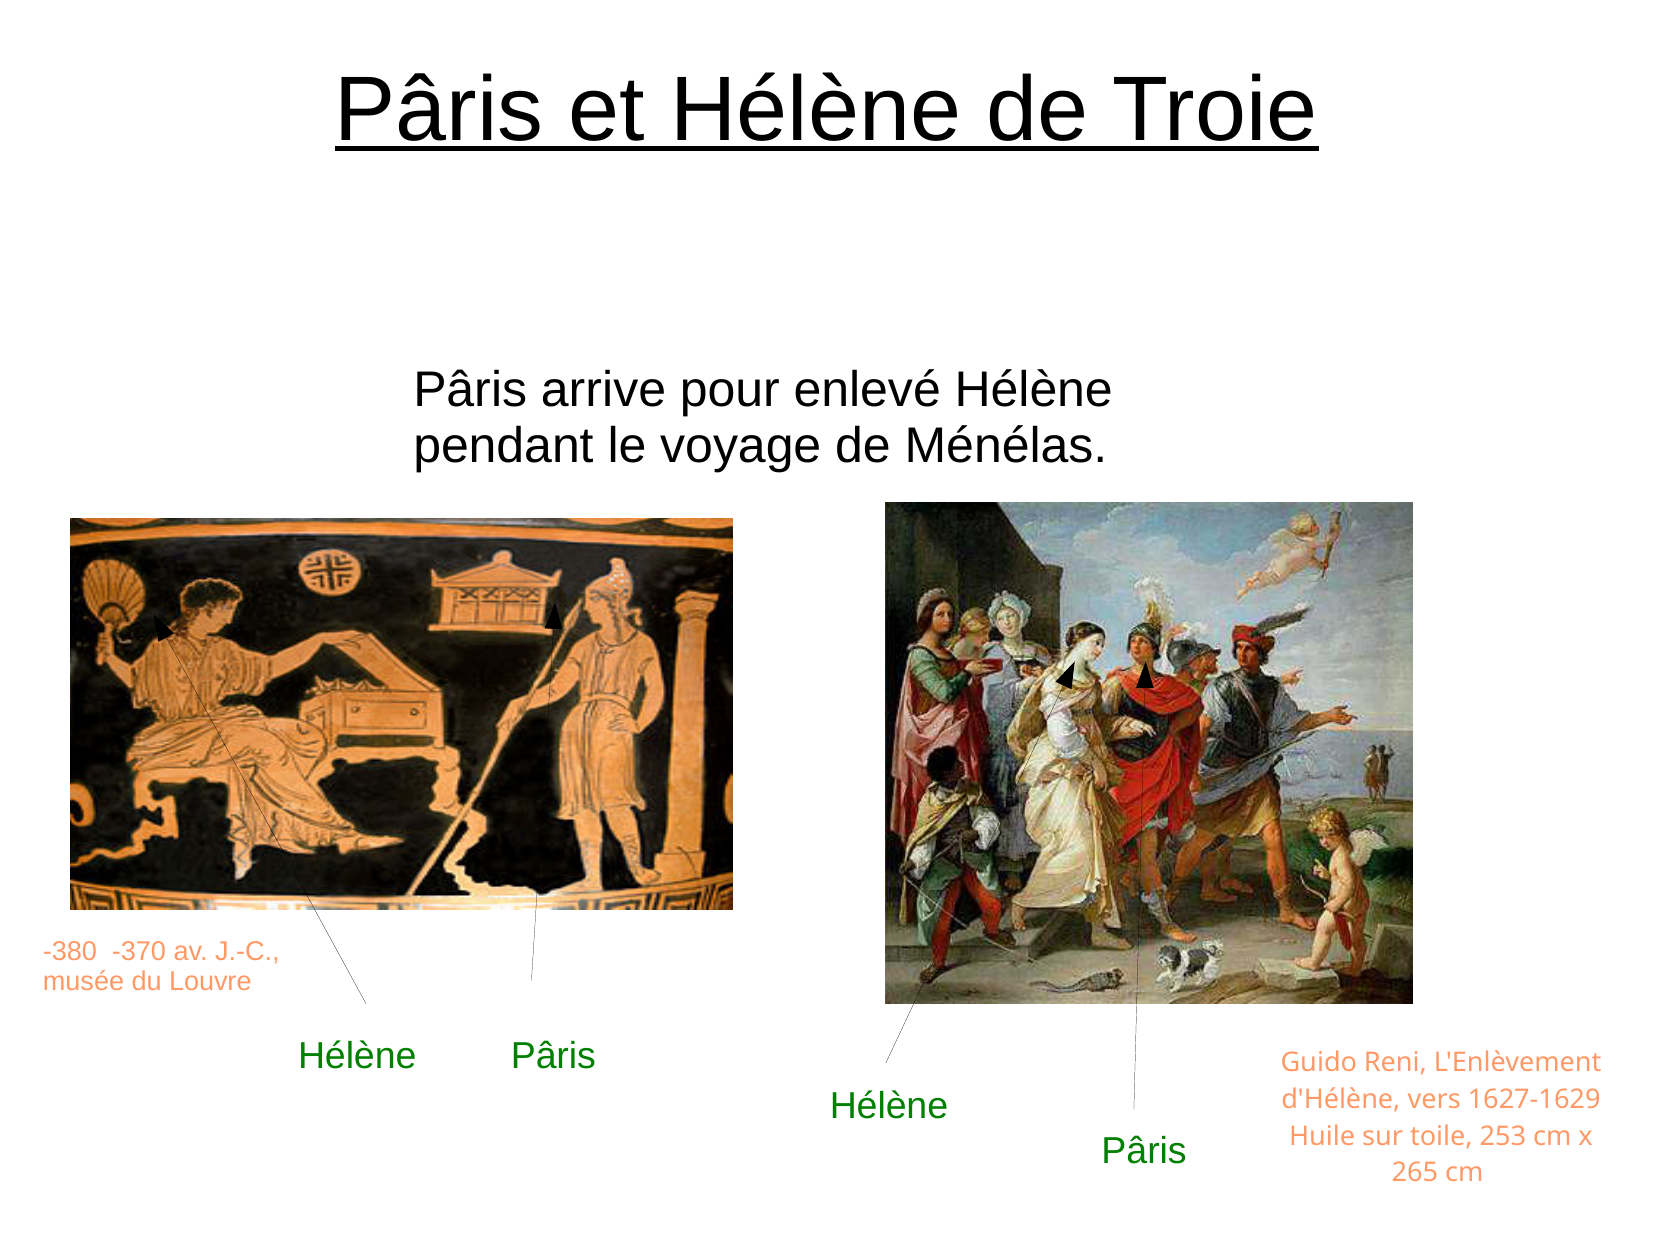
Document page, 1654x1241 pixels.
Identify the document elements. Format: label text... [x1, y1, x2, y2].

text_box -380 -370 av. J.-C., musée du Louvre [28, 928, 378, 1028]
text_box Pâris [496, 1027, 638, 1096]
text_box Hélène [814, 1077, 1004, 1177]
picture [70, 518, 733, 910]
picture [885, 502, 1413, 1004]
text_box Guido Reni, L'Enlèvement d'Hélène, vers 1627-1629 Huile sur toile, 253 cm x 265 cm [1263, 1035, 1619, 1170]
title Pâris et Hélène de Troie [82, 5, 1571, 213]
subtitle Pâris arrive pour enlevé Hélène pendant le voyage de Ménélas. [413, 141, 1205, 544]
text_box Pâris [1086, 1122, 1312, 1179]
text_box Hélène [283, 1027, 438, 1087]
